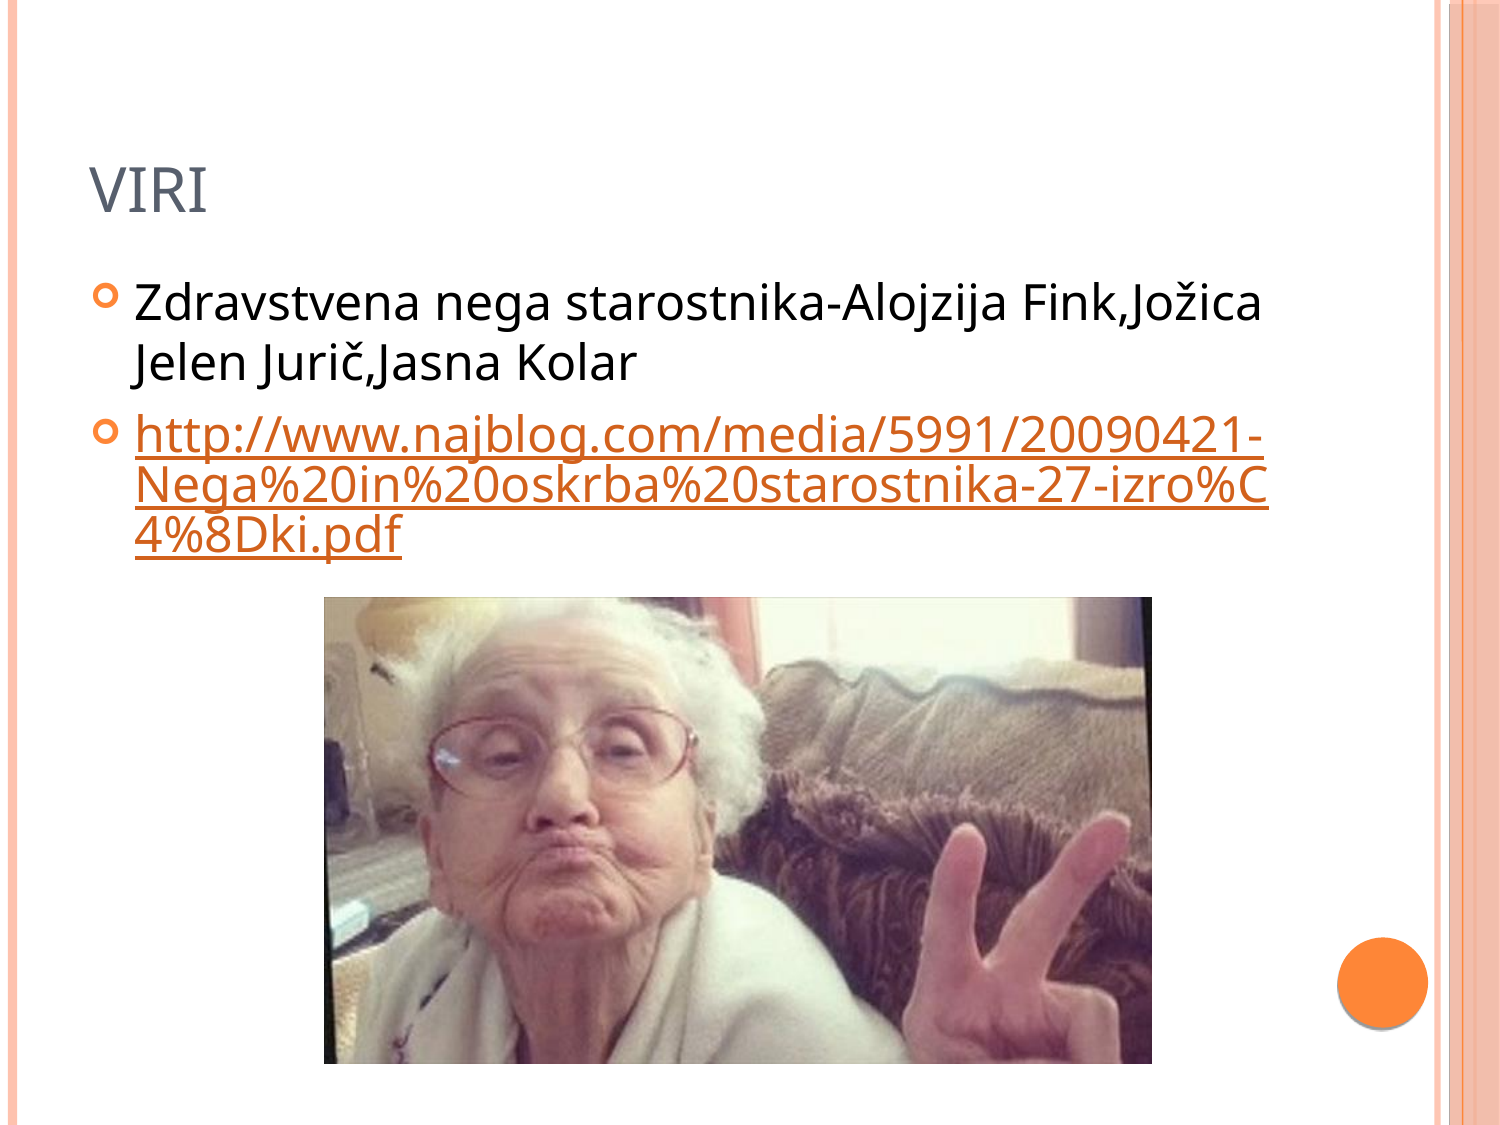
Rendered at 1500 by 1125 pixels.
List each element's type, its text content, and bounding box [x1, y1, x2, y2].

title VIRI [75, 45, 1300, 233]
picture [324, 597, 1152, 1064]
list Zdravstvena nega starostnika-Alojzija Fink,Jožica Jelen Jurič,Jasna Kolar http://www.najblog.com/media/5991/20090421-Nega%20in%20oskrba%20starostnika-27-izro%C4%8Dki.pdf [75, 262, 1300, 1062]
